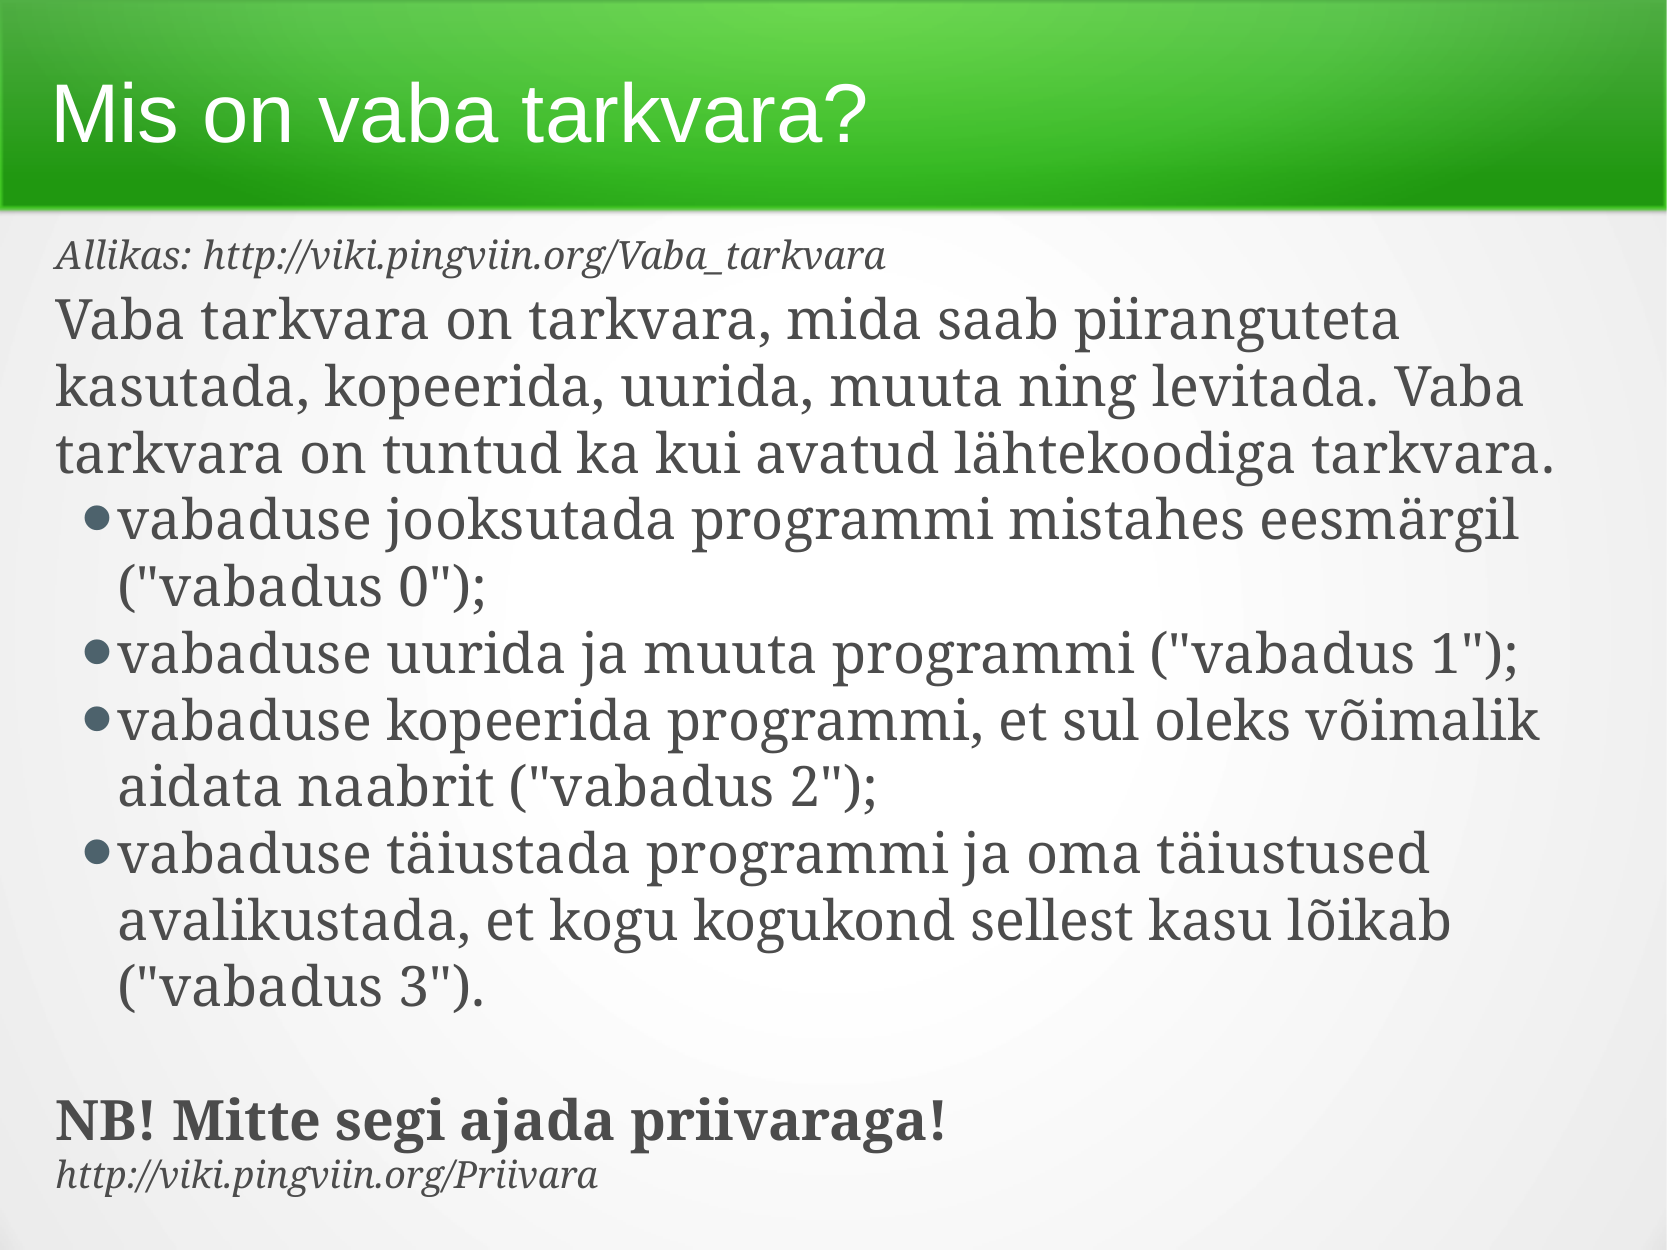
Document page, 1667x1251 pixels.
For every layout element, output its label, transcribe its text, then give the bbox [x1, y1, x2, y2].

list Allikas: http://viki.pingviin.org/Vaba_tarkvara Vaba tarkvara on tarkvara, mida saab piiranguteta kasutada, kopeerida, uurida, muuta ning levitada. Vaba tarkvara on tuntud ka kui avatud lähtekoodiga tarkvara. vabaduse jooksutada programmi mistahes eesmärgil ("vabadus 0"); vabaduse uurida ja muuta programmi ("vabadus 1"); vabaduse kopeerida programmi, et sul oleks võimalik aidata naabrit ("vabadus 2"); vabaduse täiustada programmi ja oma täiustused avalikustada, et kogu kogukond sellest kasu lõikab ("vabadus 3"). NB! Mitte segi ajada priivaraga! http://viki.pingviin.org/Priivara [49, 224, 1630, 1206]
title Mis on vaba tarkvara? [50, 66, 1630, 161]
picture [0, 0, 1667, 1250]
